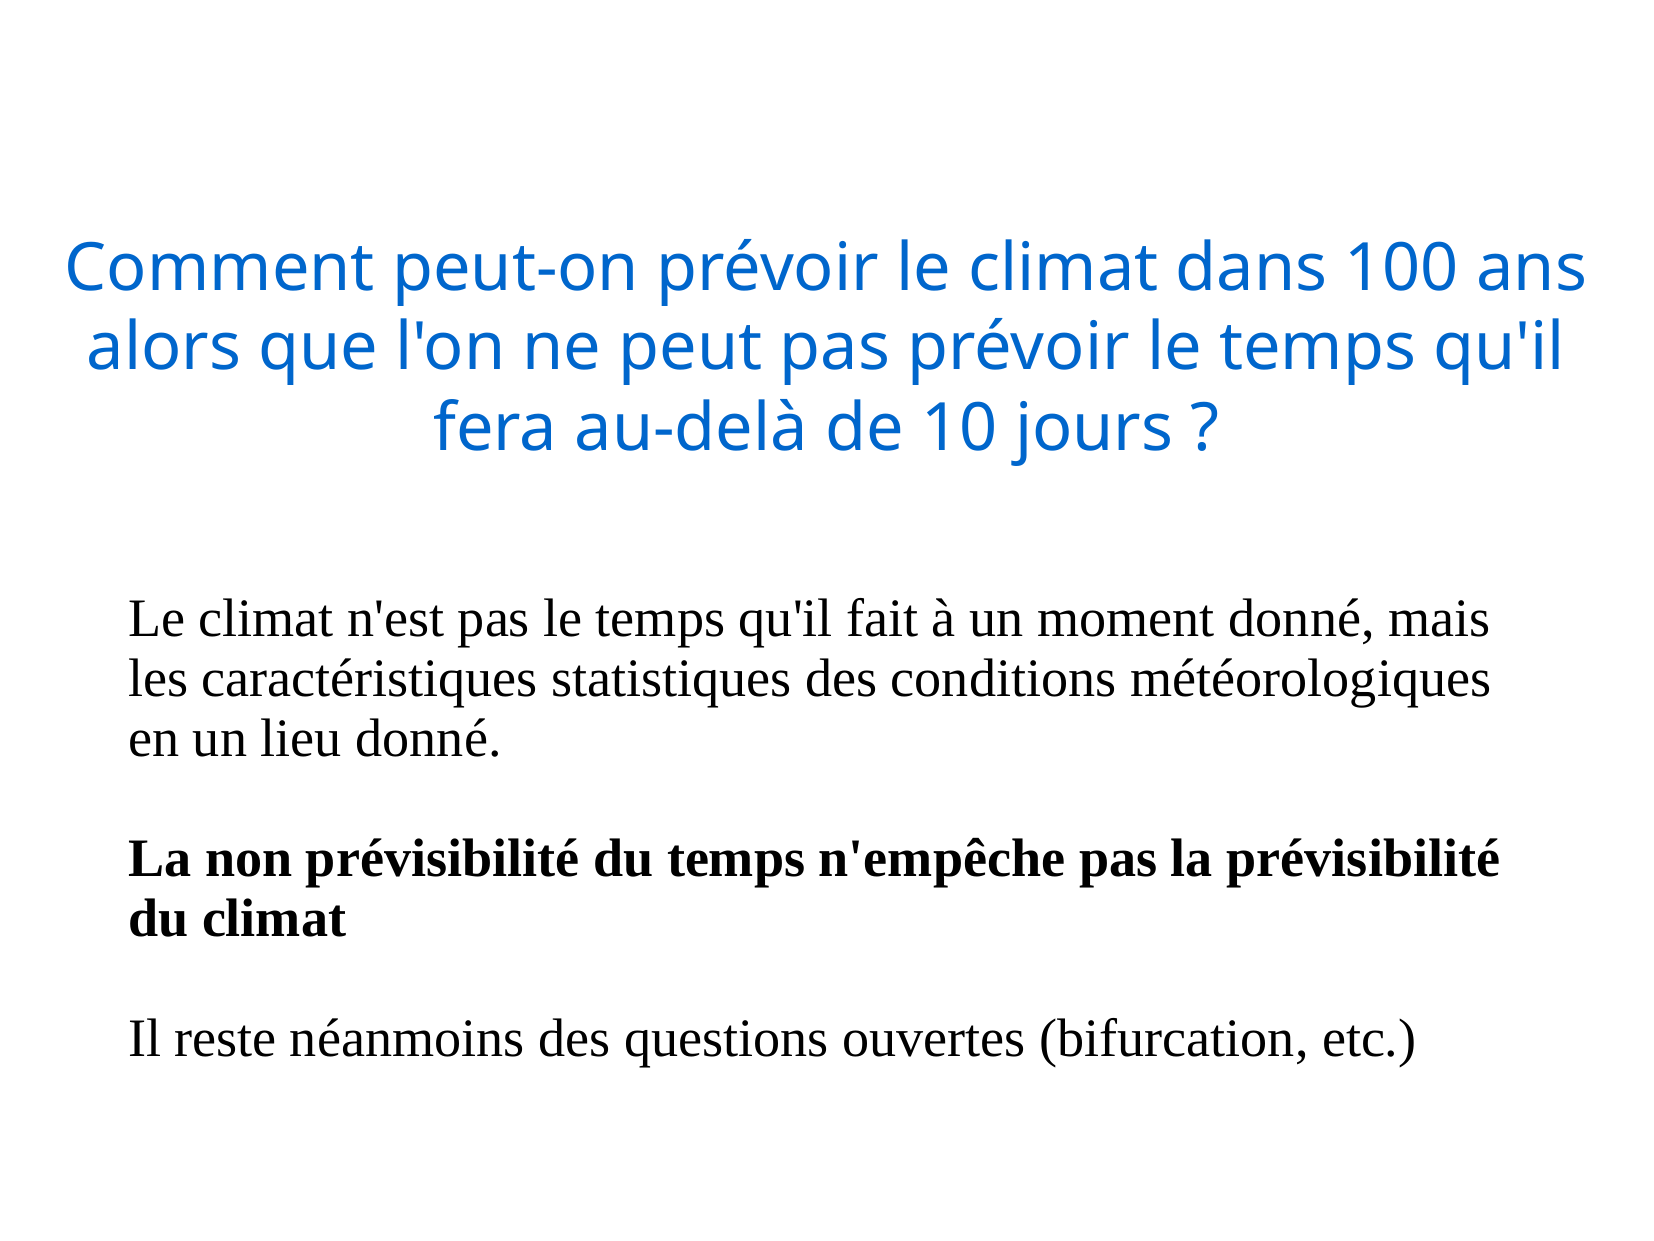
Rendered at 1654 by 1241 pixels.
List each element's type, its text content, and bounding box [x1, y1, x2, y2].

text_box Le climat n'est pas le temps qu'il fait à un moment donné, mais les caractéristiques statistiques des conditions météorologiques en un lieu donné. La non prévisibilité du temps n'empêche pas la prévisibilité du climat Il reste néanmoins des questions ouvertes (bifurcation, etc.) [113, 580, 1547, 1076]
text_box Comment peut-on prévoir le climat dans 100 ans alors que l'on ne peut pas prévoir le temps qu'il fera au-delà de 10 jours ? [45, 215, 1609, 467]
